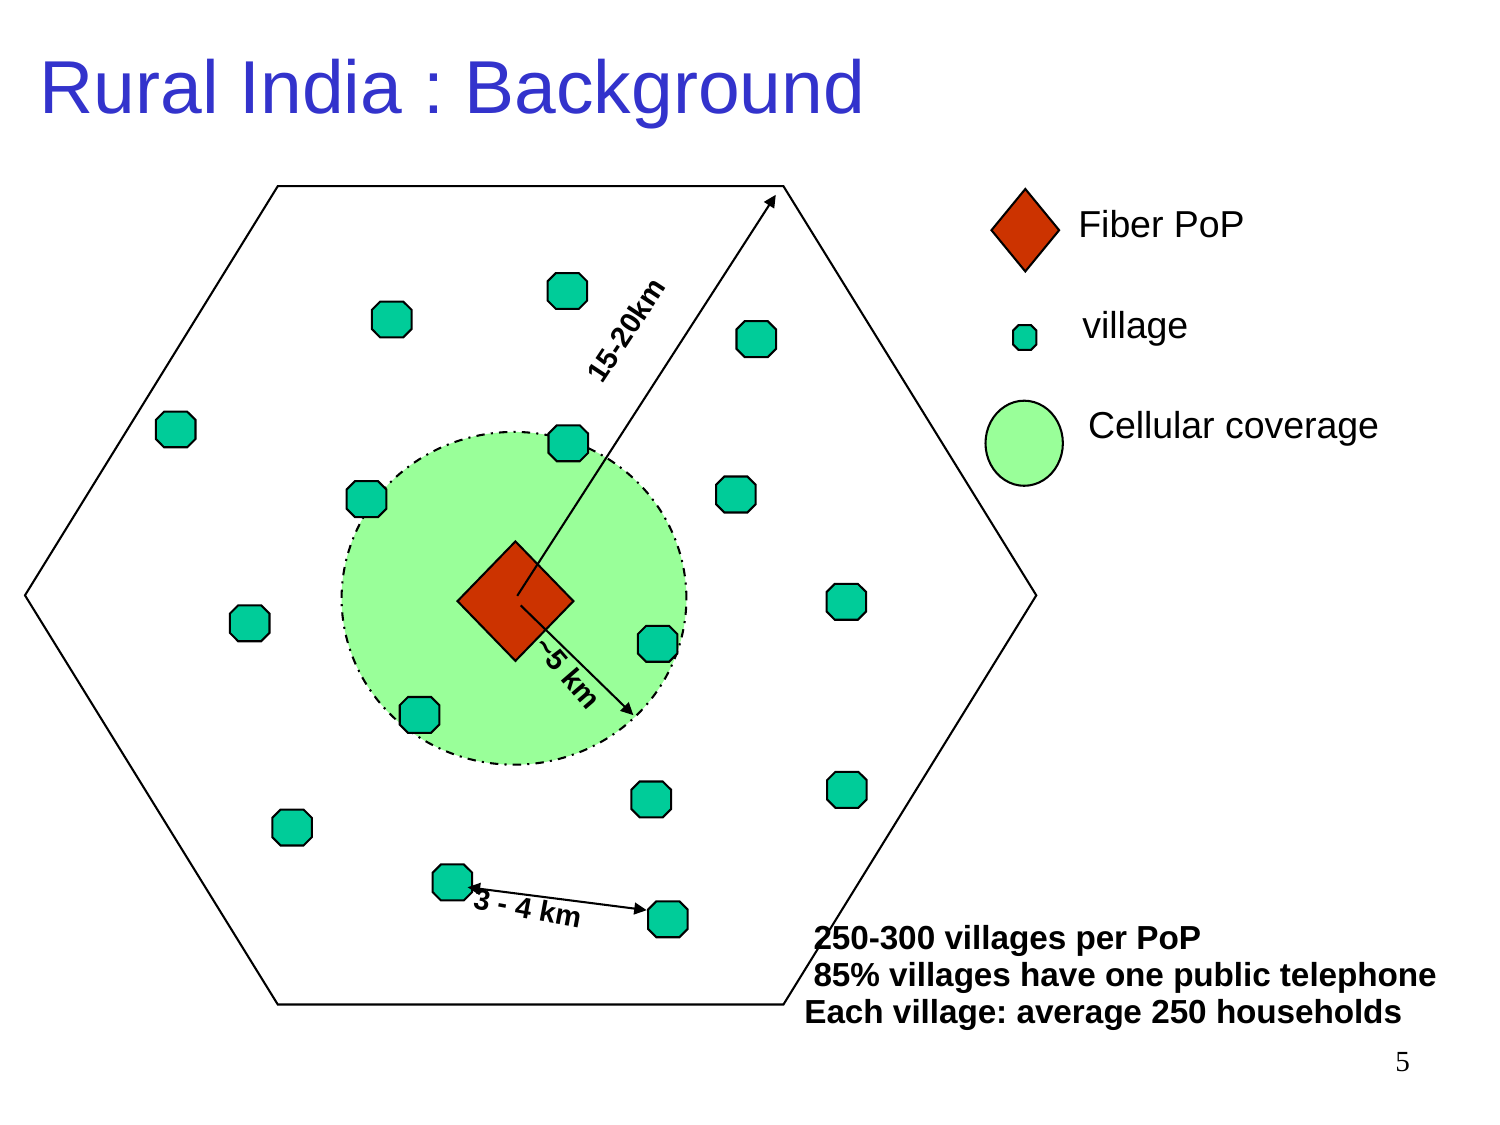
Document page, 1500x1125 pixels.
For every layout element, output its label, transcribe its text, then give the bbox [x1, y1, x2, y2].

text_box [231, 635, 262, 642]
text_box [547, 273, 555, 281]
text_box [859, 800, 867, 808]
text_box [716, 476, 724, 484]
text_box [834, 583, 867, 612]
text_box 3 - 4 km [455, 872, 601, 946]
text_box village [1067, 296, 1204, 354]
text_box [736, 321, 744, 329]
text_box 15-20km [565, 255, 687, 405]
text_box [155, 419, 161, 445]
text_box [985, 400, 1063, 486]
text_box [663, 789, 672, 818]
text_box 250-300 villages per PoP 85% villages have one public telephone Each village: average 250 households [780, 912, 1475, 1076]
text_box [991, 188, 1060, 272]
text_box [304, 838, 312, 846]
text_box ~5 km [512, 614, 623, 732]
text_box [680, 901, 688, 909]
text_box Fiber PoP [1063, 195, 1260, 253]
text_box [341, 431, 687, 765]
title Rural India : Background [24, 12, 1450, 163]
text_box [371, 309, 375, 333]
text_box Cellular coverage [1073, 396, 1427, 454]
text_box [716, 505, 724, 513]
